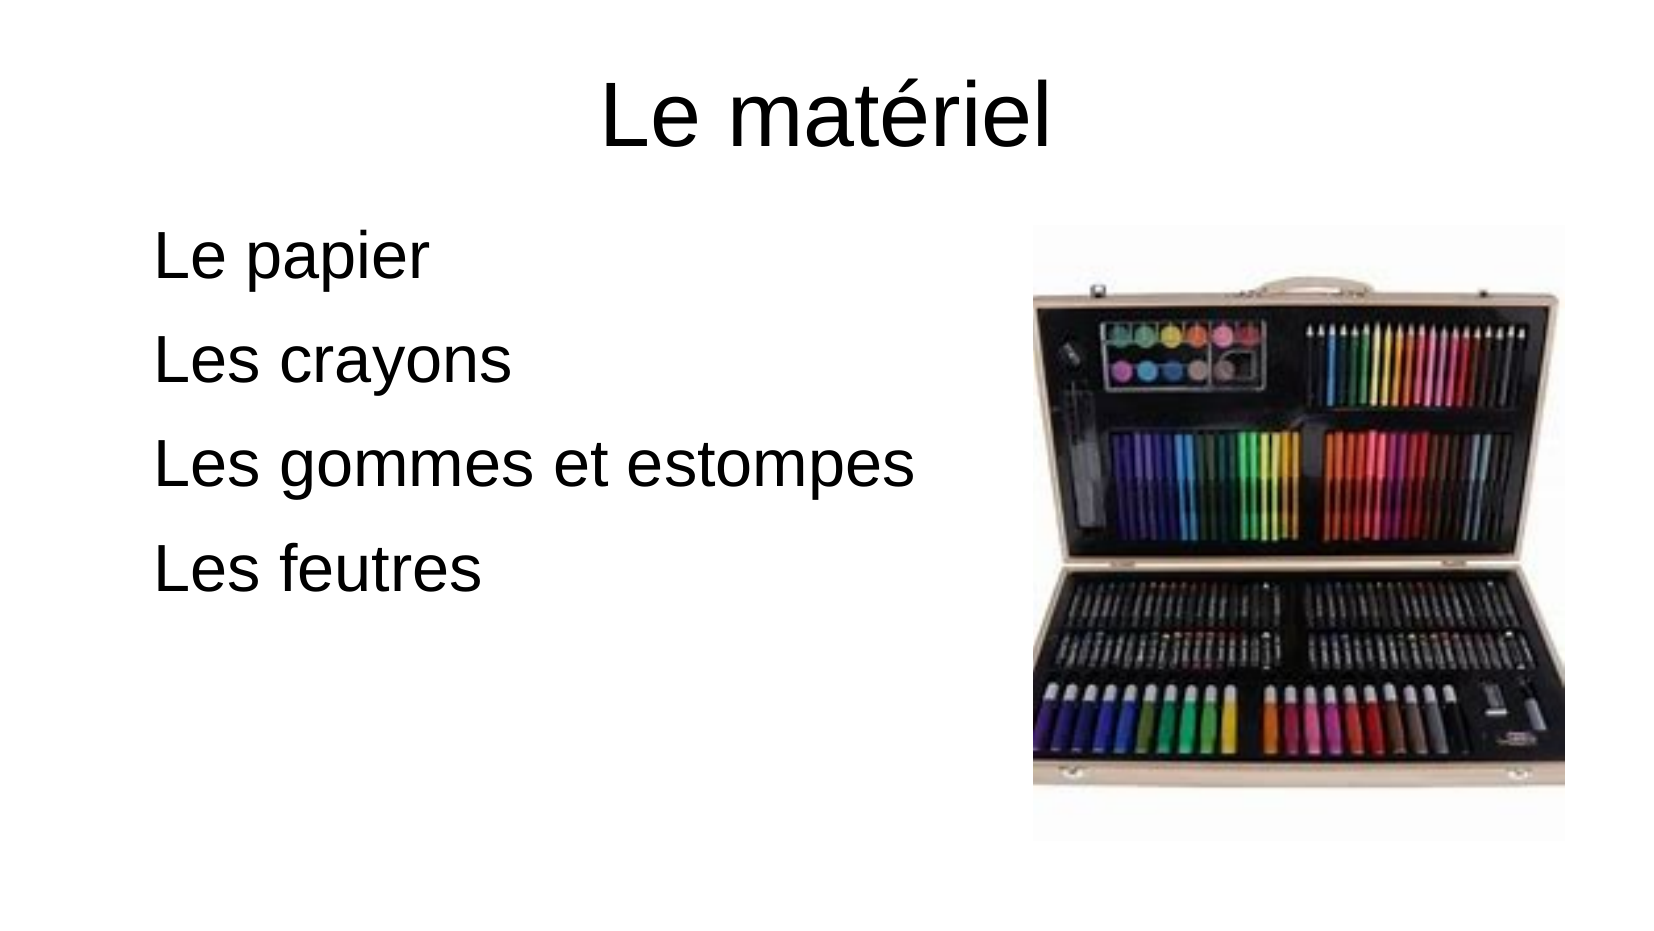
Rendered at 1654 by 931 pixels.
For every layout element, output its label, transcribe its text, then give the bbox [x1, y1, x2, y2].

title Le matériel [82, 37, 1571, 193]
picture [1033, 225, 1565, 841]
list Le papier Les crayons Les gommes et estompes Les feutres [82, 217, 1571, 758]
